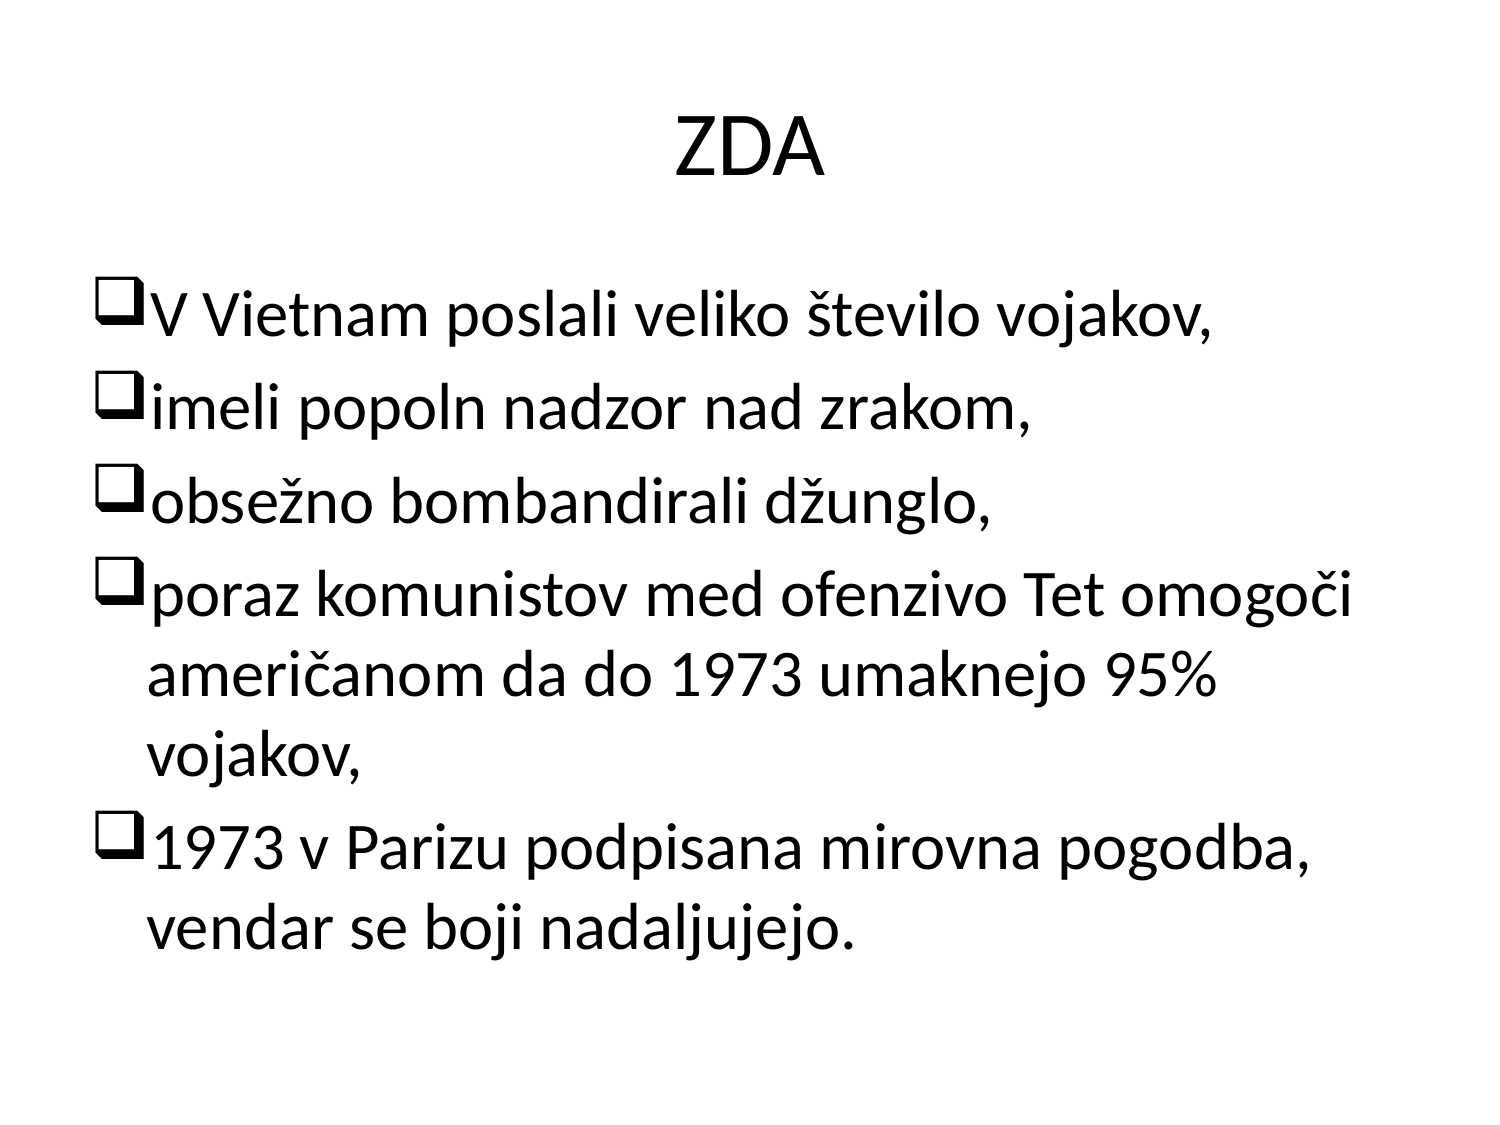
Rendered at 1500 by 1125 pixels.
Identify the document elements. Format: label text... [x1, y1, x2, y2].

list V Vietnam poslali veliko število vojakov, imeli popoln nadzor nad zrakom, obsežno bombandirali džunglo, poraz komunistov med ofenzivo Tet omogoči američanom da do 1973 umaknejo 95% vojakov, 1973 v Parizu podpisana mirovna pogodba, vendar se boji nadaljujejo. [75, 262, 1425, 1005]
title ZDA [75, 45, 1425, 233]
